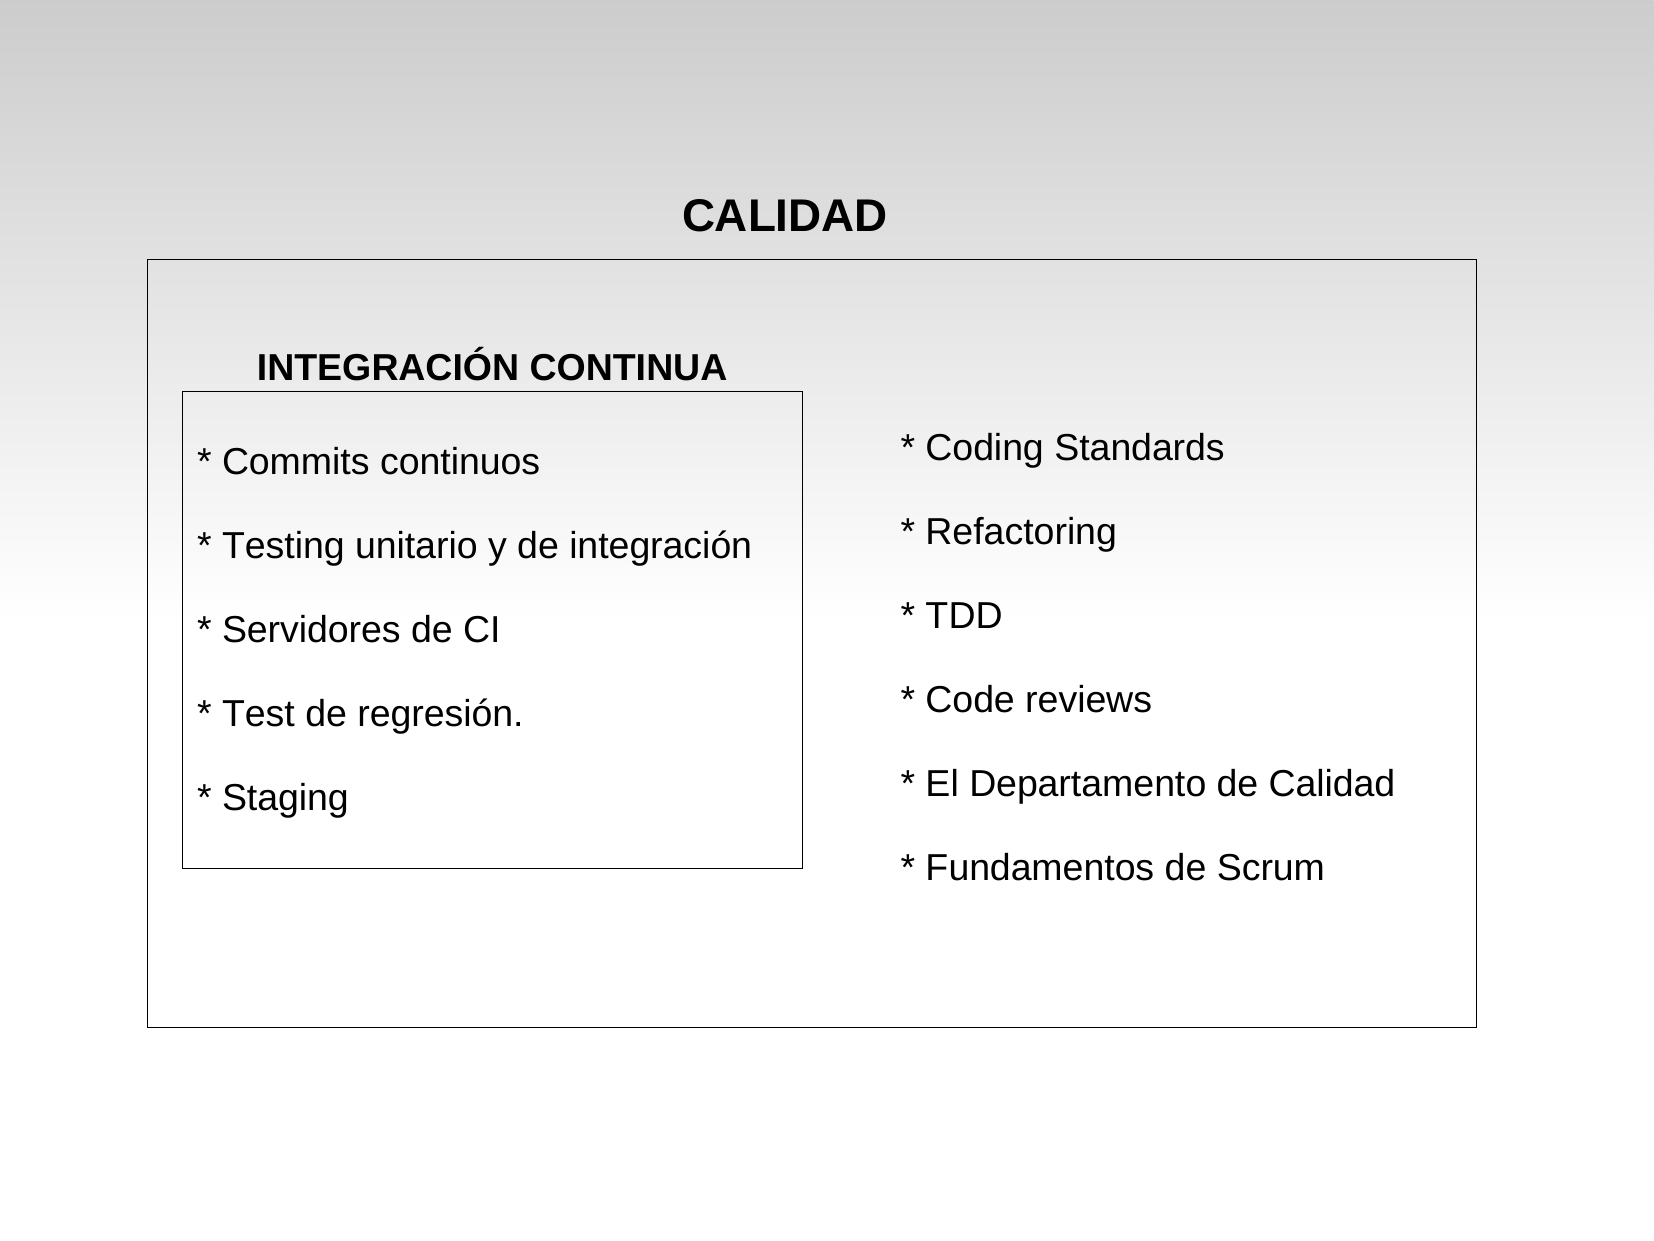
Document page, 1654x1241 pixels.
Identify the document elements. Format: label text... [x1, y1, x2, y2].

text_box * Coding Standards * Refactoring * TDD * Code reviews * El Departamento de Calidad * Fundamentos de Scrum [885, 419, 1447, 938]
text_box INTEGRACIÓN CONTINUA [242, 338, 745, 391]
text_box * Commits continuos * Testing unitario y de integración * Servidores de CI * Test de regresión. * Staging [182, 391, 803, 869]
text_box CALIDAD [667, 183, 916, 250]
